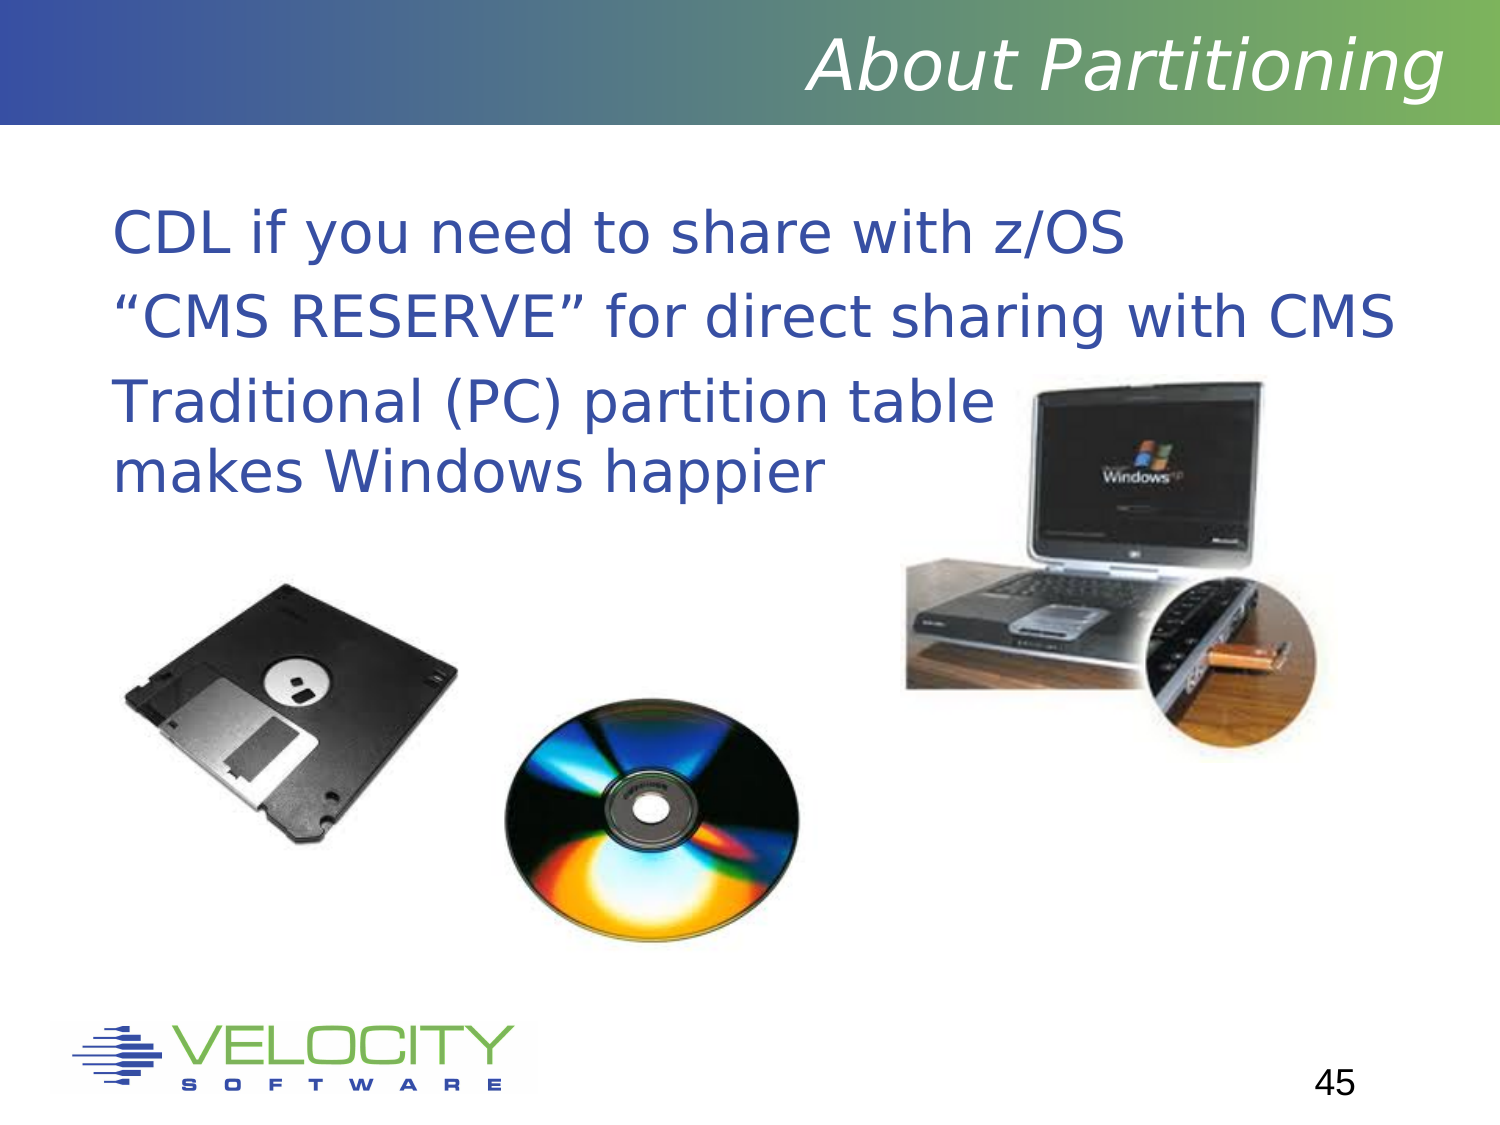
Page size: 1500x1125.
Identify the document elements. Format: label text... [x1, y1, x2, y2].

title About Partitioning [62, 12, 1463, 113]
picture [50, 1021, 538, 1094]
picture [82, 562, 488, 866]
list CDL if you need to share with z/OS “CMS RESERVE” for direct sharing with CMS Traditional (PC) partition table makes Windows happier [70, 187, 1438, 988]
